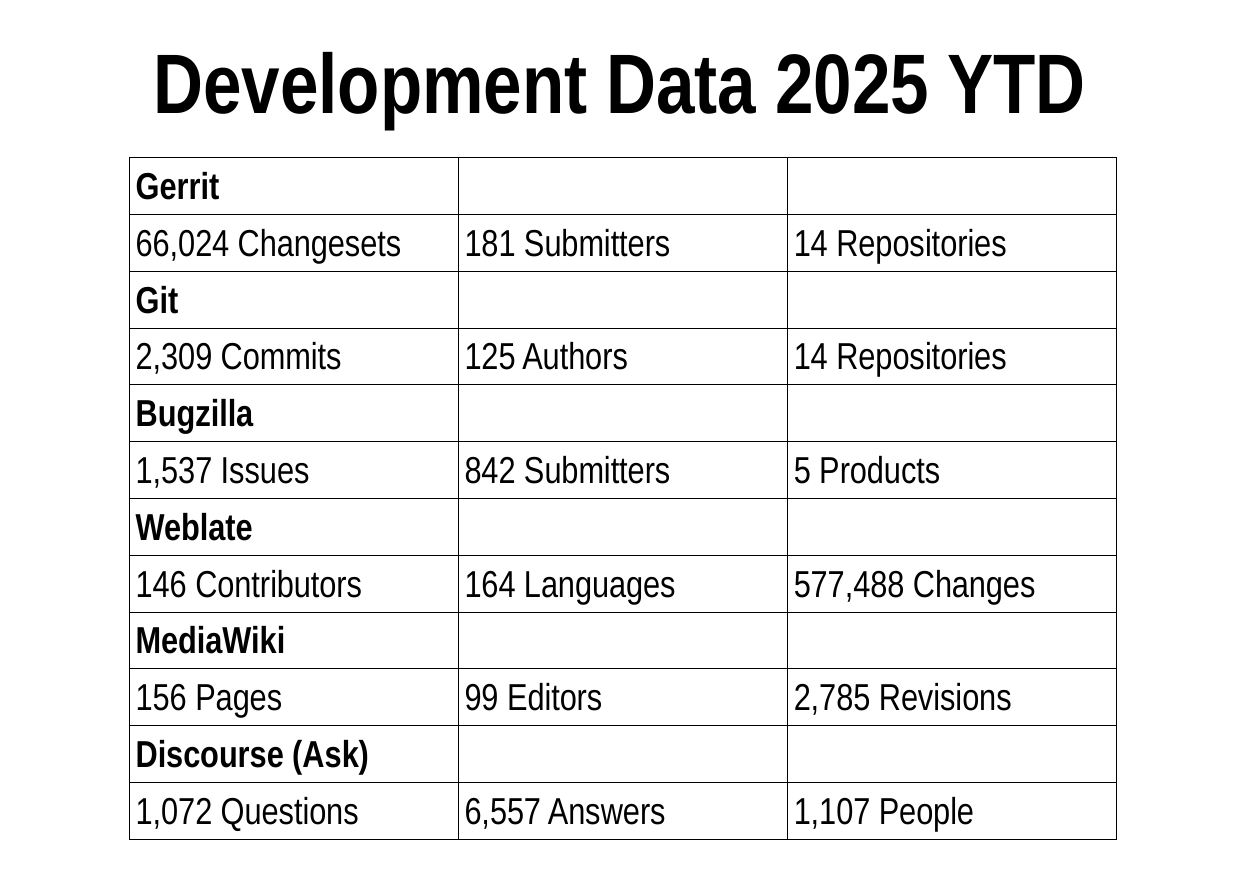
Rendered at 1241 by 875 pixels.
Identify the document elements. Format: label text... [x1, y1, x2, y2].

table_cell [459, 272, 787, 328]
title Development Data 2025 YTD [11, 12, 1229, 155]
table_cell 842 Submitters [459, 442, 787, 498]
table_cell 5 Products [788, 442, 1116, 498]
table_cell [459, 613, 787, 668]
table_cell 577,488 Changes [788, 556, 1116, 612]
table_cell [788, 499, 1116, 555]
table_cell [788, 613, 1116, 668]
table_cell Git [130, 272, 458, 328]
table_cell 2,309 Commits [130, 329, 458, 384]
table_cell 156 Pages [130, 669, 458, 725]
table_cell 1,107 People [788, 783, 1116, 839]
table_header [788, 158, 1116, 214]
table_cell [788, 726, 1116, 782]
table_cell [788, 272, 1116, 328]
table_cell Discourse (Ask) [130, 726, 458, 782]
table_header [459, 158, 787, 214]
table_cell 14 Repositories [788, 215, 1116, 271]
table_cell 2,785 Revisions [788, 669, 1116, 725]
table_cell 1,537 Issues [130, 442, 458, 498]
table_cell 66,024 Changesets [130, 215, 458, 271]
table_cell 14 Repositories [788, 329, 1116, 384]
table_cell [459, 385, 787, 441]
table_cell Bugzilla [130, 385, 458, 441]
table_cell 1,072 Questions [130, 783, 458, 839]
table_cell [788, 385, 1116, 441]
table_cell [459, 499, 787, 555]
table_cell 164 Languages [459, 556, 787, 612]
table_cell 125 Authors [459, 329, 787, 384]
table_header Gerrit [130, 158, 458, 214]
table_cell Weblate [130, 499, 458, 555]
table_cell 181 Submitters [459, 215, 787, 271]
table_cell 6,557 Answers [459, 783, 787, 839]
table_cell 99 Editors [459, 669, 787, 725]
table_cell 146 Contributors [130, 556, 458, 612]
table_cell [459, 726, 787, 782]
table_cell MediaWiki [130, 613, 458, 668]
